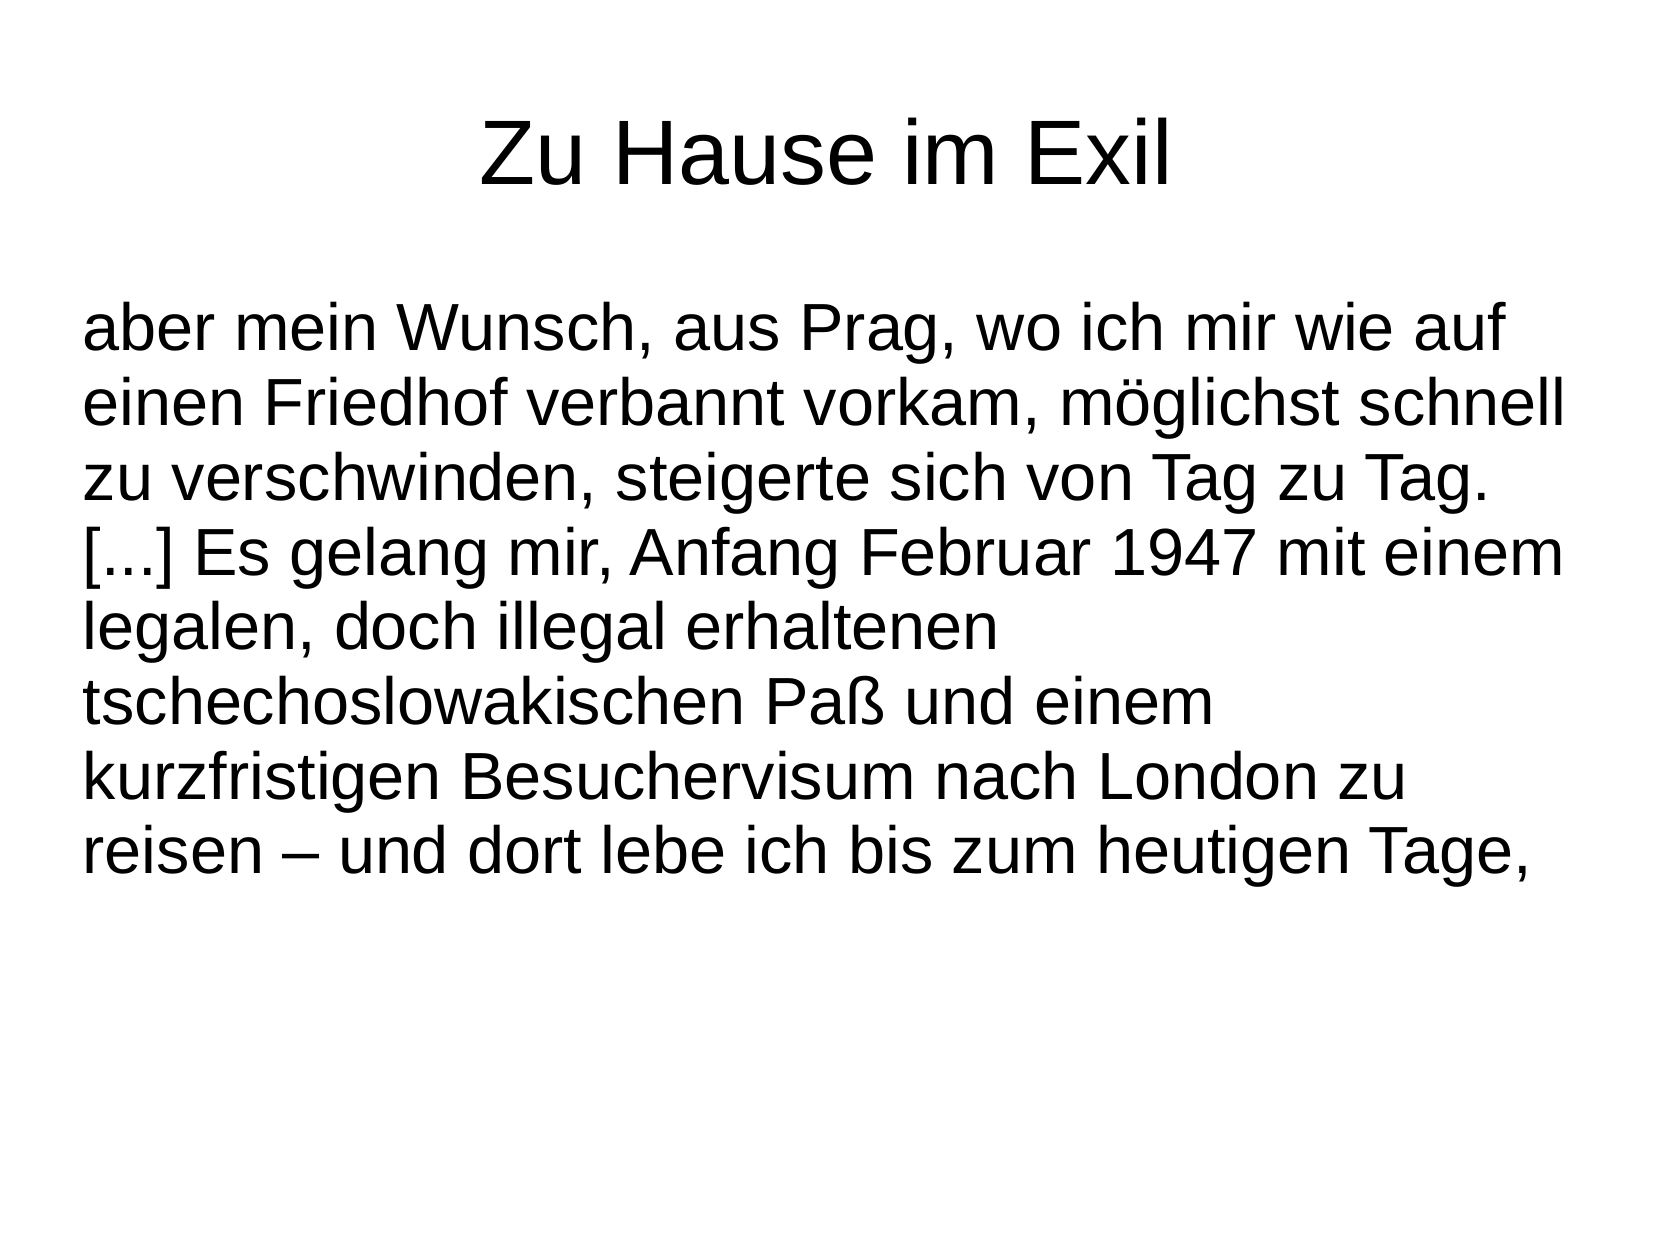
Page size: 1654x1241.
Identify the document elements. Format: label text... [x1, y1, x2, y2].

title Zu Hause im Exil [82, 49, 1571, 257]
list aber mein Wunsch, aus Prag, wo ich mir wie auf einen Friedhof verbannt vorkam, möglichst schnell zu verschwinden, steigerte sich von Tag zu Tag. [...] Es gelang mir, Anfang Februar 1947 mit einem legalen, doch illegal erhaltenen tschechoslowakischen Paß und einem kurzfristigen Besuchervisum nach London zu reisen ‒ und dort lebe ich bis zum heutigen Tage, [82, 290, 1571, 1010]
